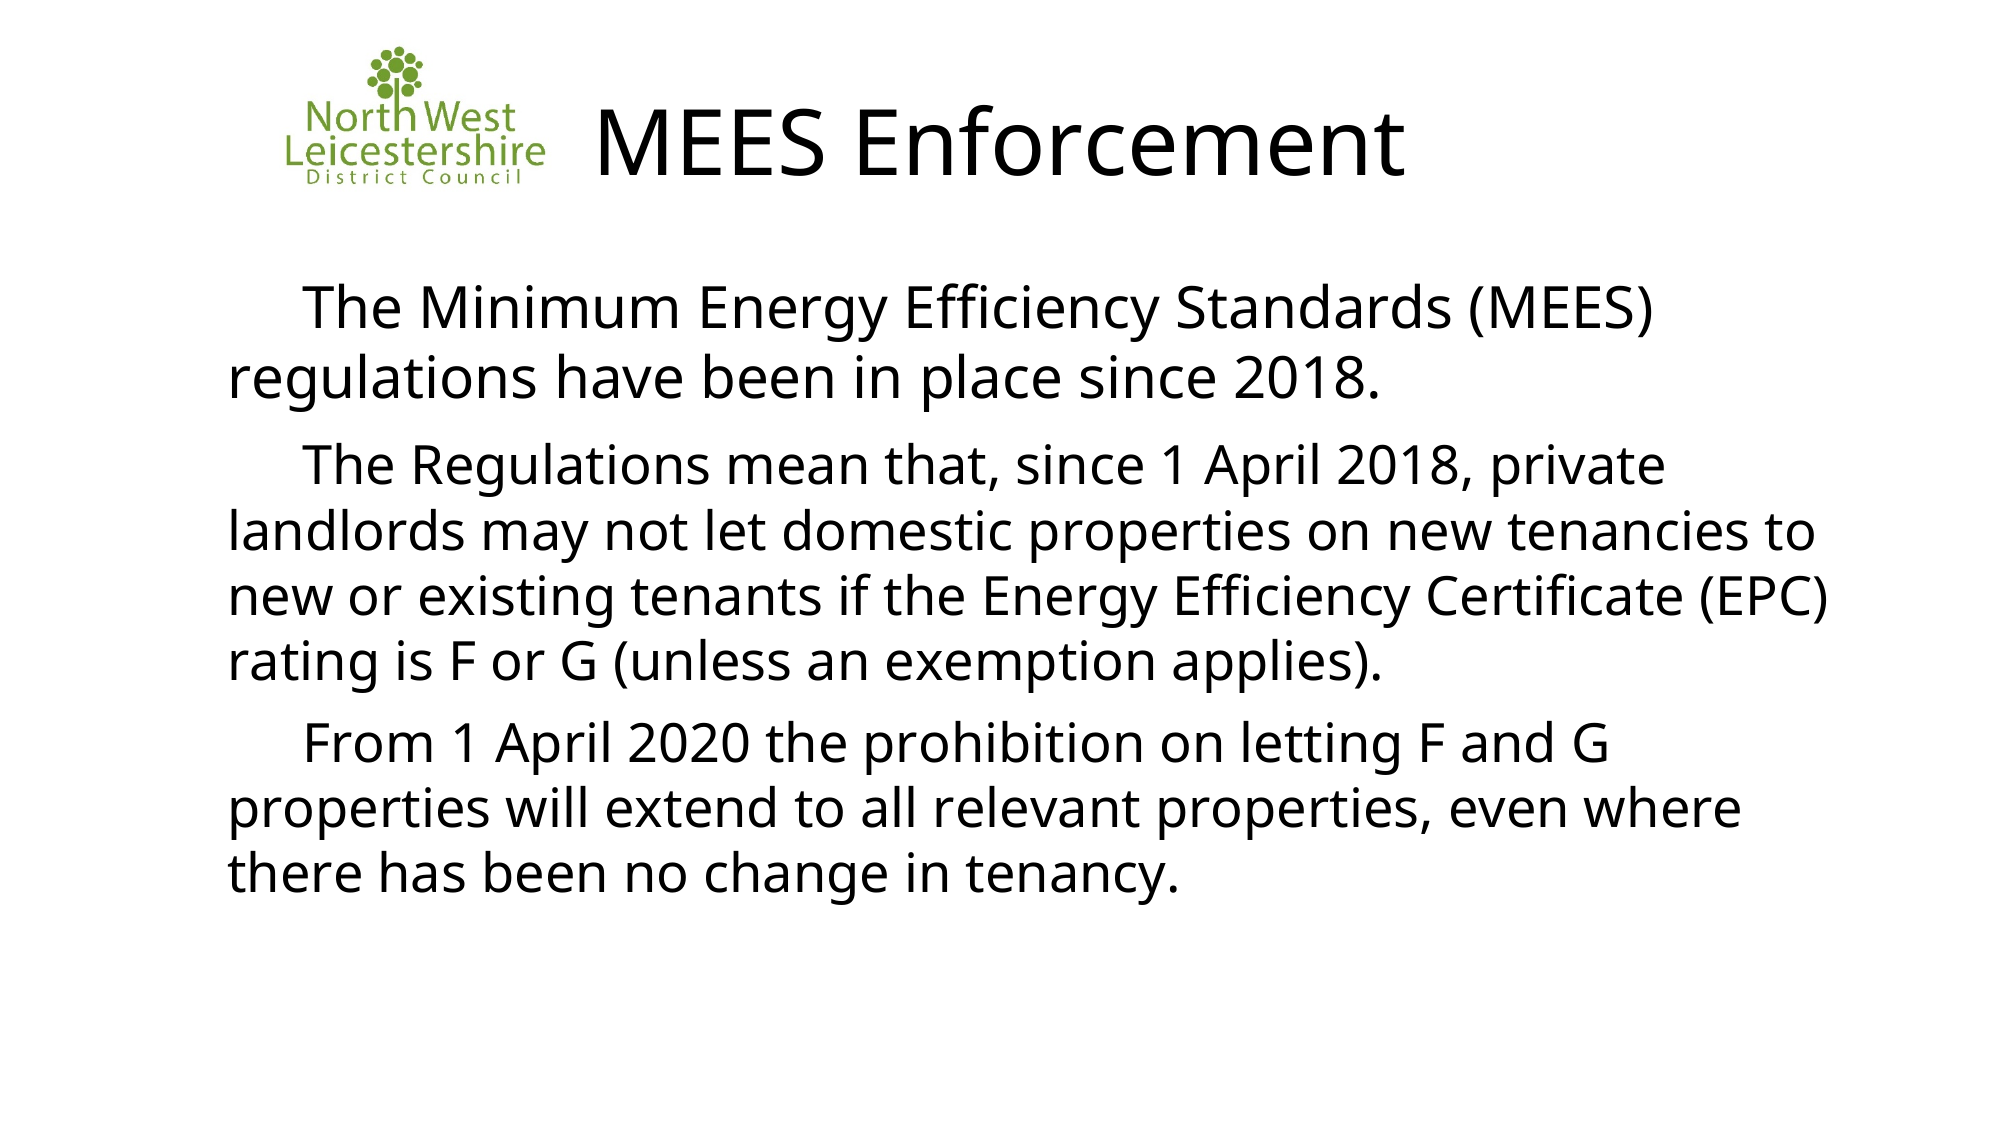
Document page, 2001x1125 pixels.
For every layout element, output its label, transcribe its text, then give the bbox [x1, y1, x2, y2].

list The Minimum Energy Efficiency Standards (MEES) regulations have been in place since 2018. The Regulations mean that, since 1 April 2018, private landlords may not let domestic properties on new tenancies to new or existing tenants if the Energy Efficiency Certificate (EPC) rating is F or G (unless an exemption applies). From 1 April 2020 the prohibition on letting F and G properties will extend to all relevant properties, even where there has been no change in tenancy. [99, 262, 1900, 1005]
title MEES Enforcement [99, 45, 1900, 233]
picture [279, 36, 552, 210]
